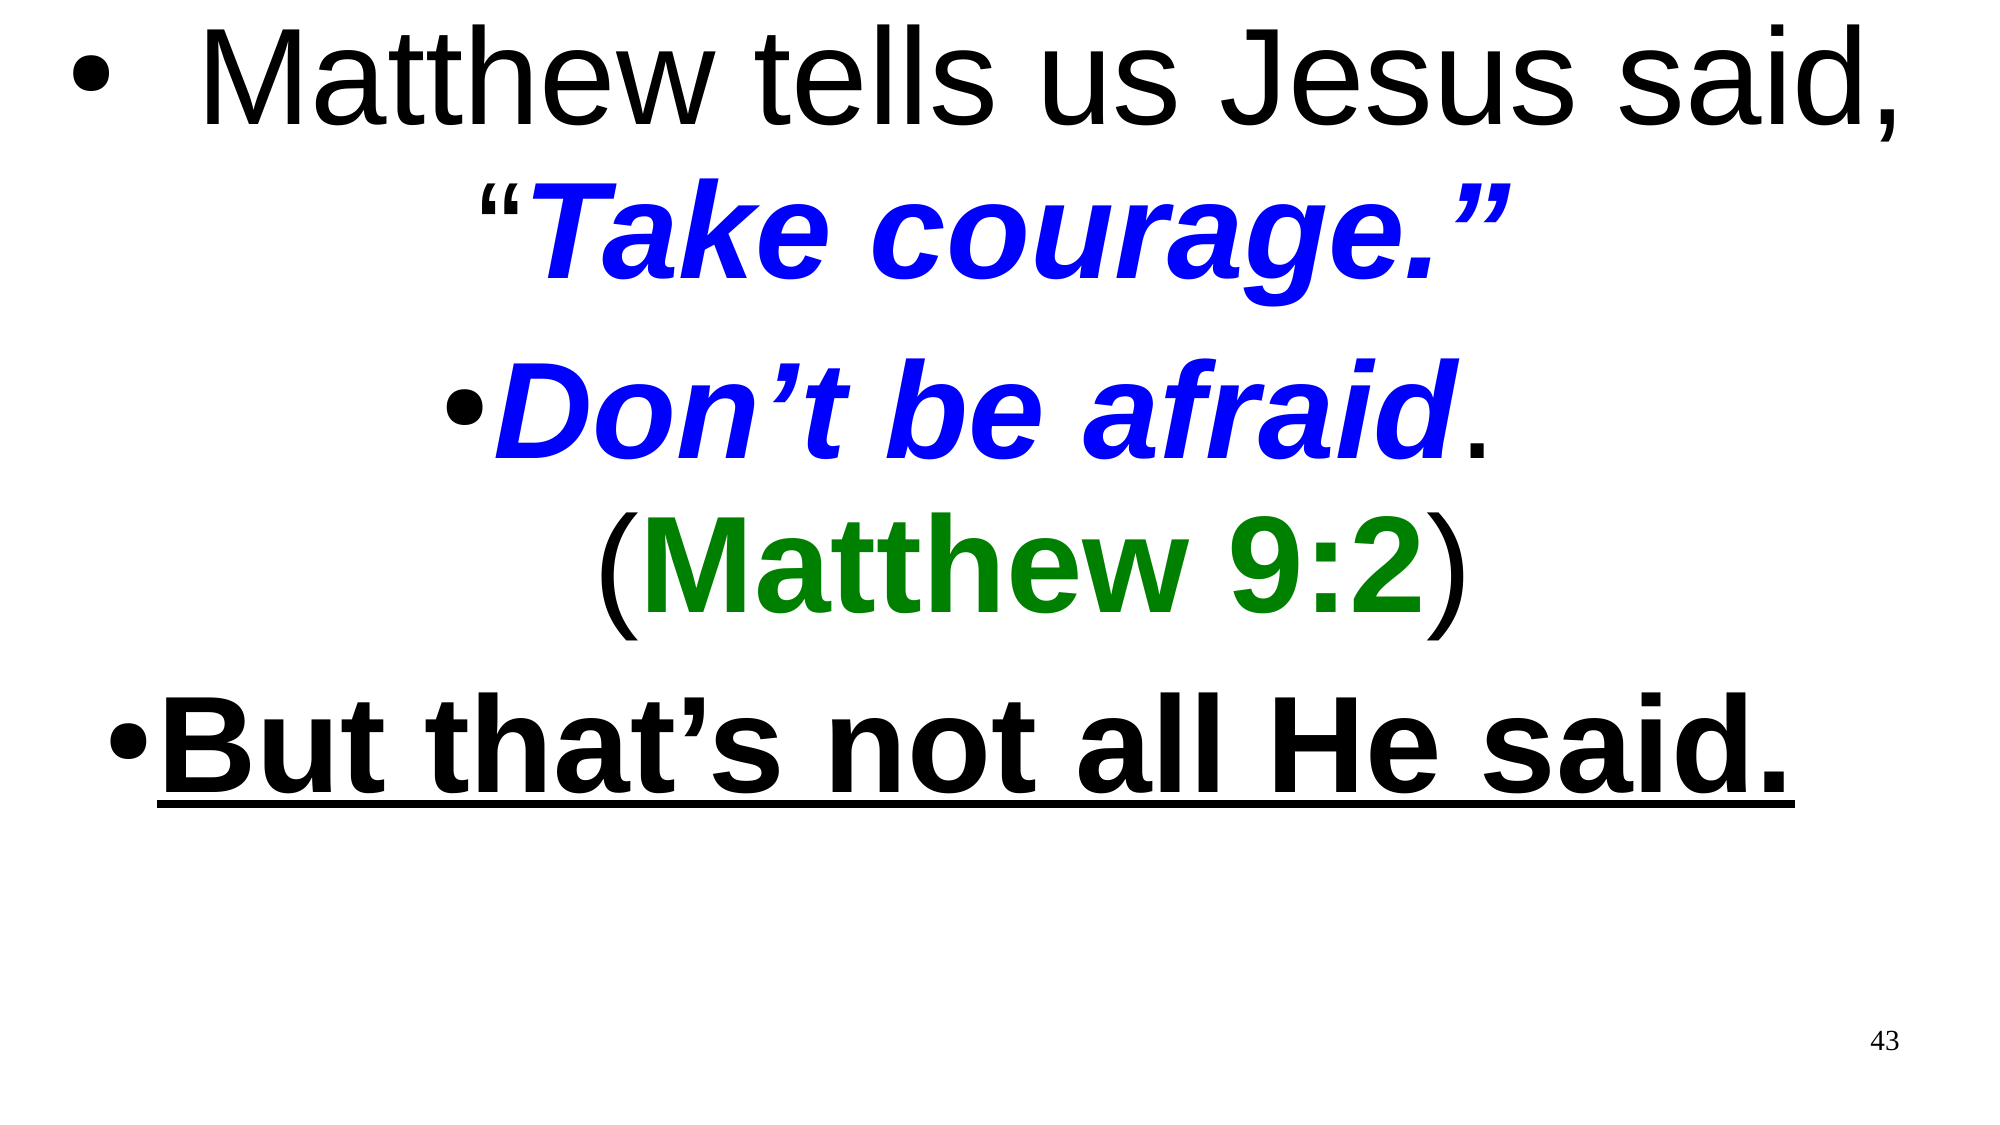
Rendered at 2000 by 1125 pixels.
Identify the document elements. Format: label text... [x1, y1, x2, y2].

list Matthew tells us Jesus said, “Take courage.” Don’t be afraid. (Matthew 9:2) But that’s not all He said. [0, 0, 1996, 1123]
